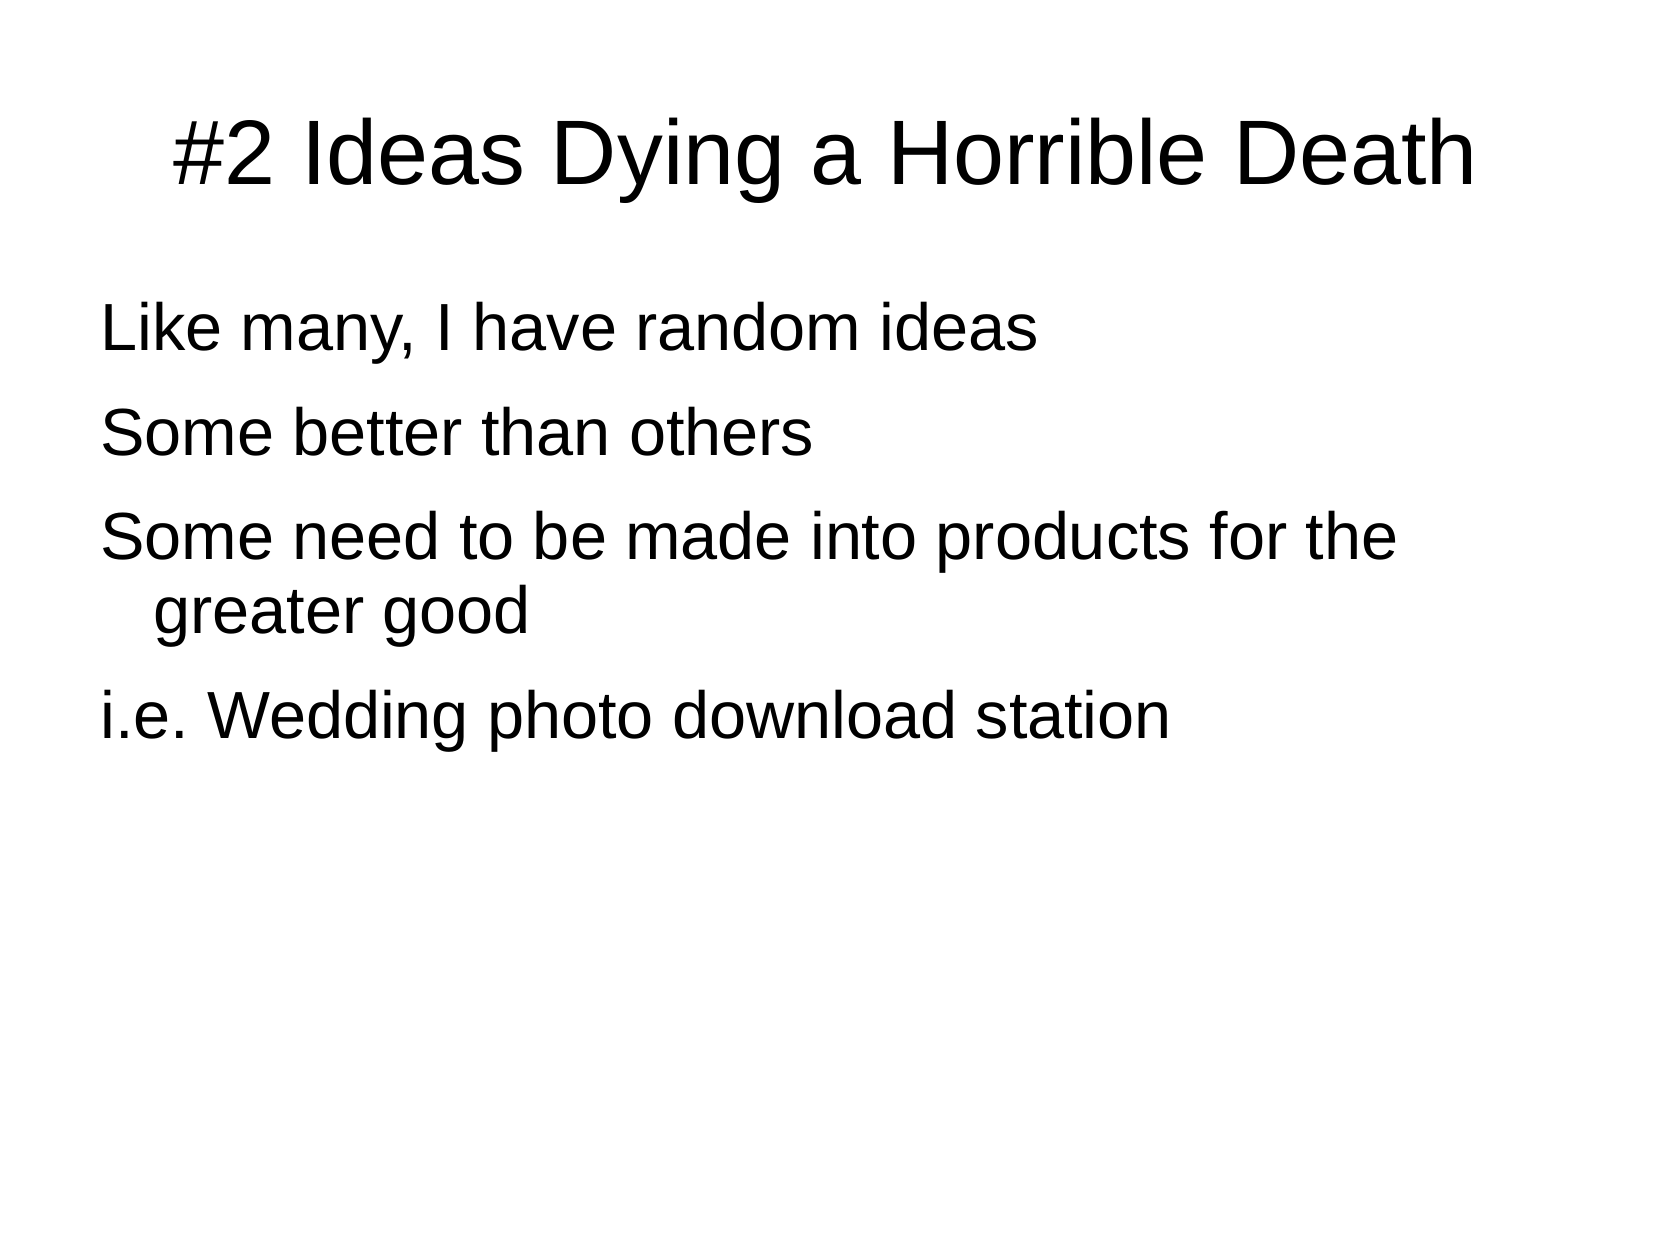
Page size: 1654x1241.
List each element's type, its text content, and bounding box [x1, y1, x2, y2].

title #2 Ideas Dying a Horrible Death [82, 56, 1571, 250]
list Like many, I have random ideas Some better than others Some need to be made into products for the greater good i.e. Wedding photo download station [82, 290, 1571, 1094]
